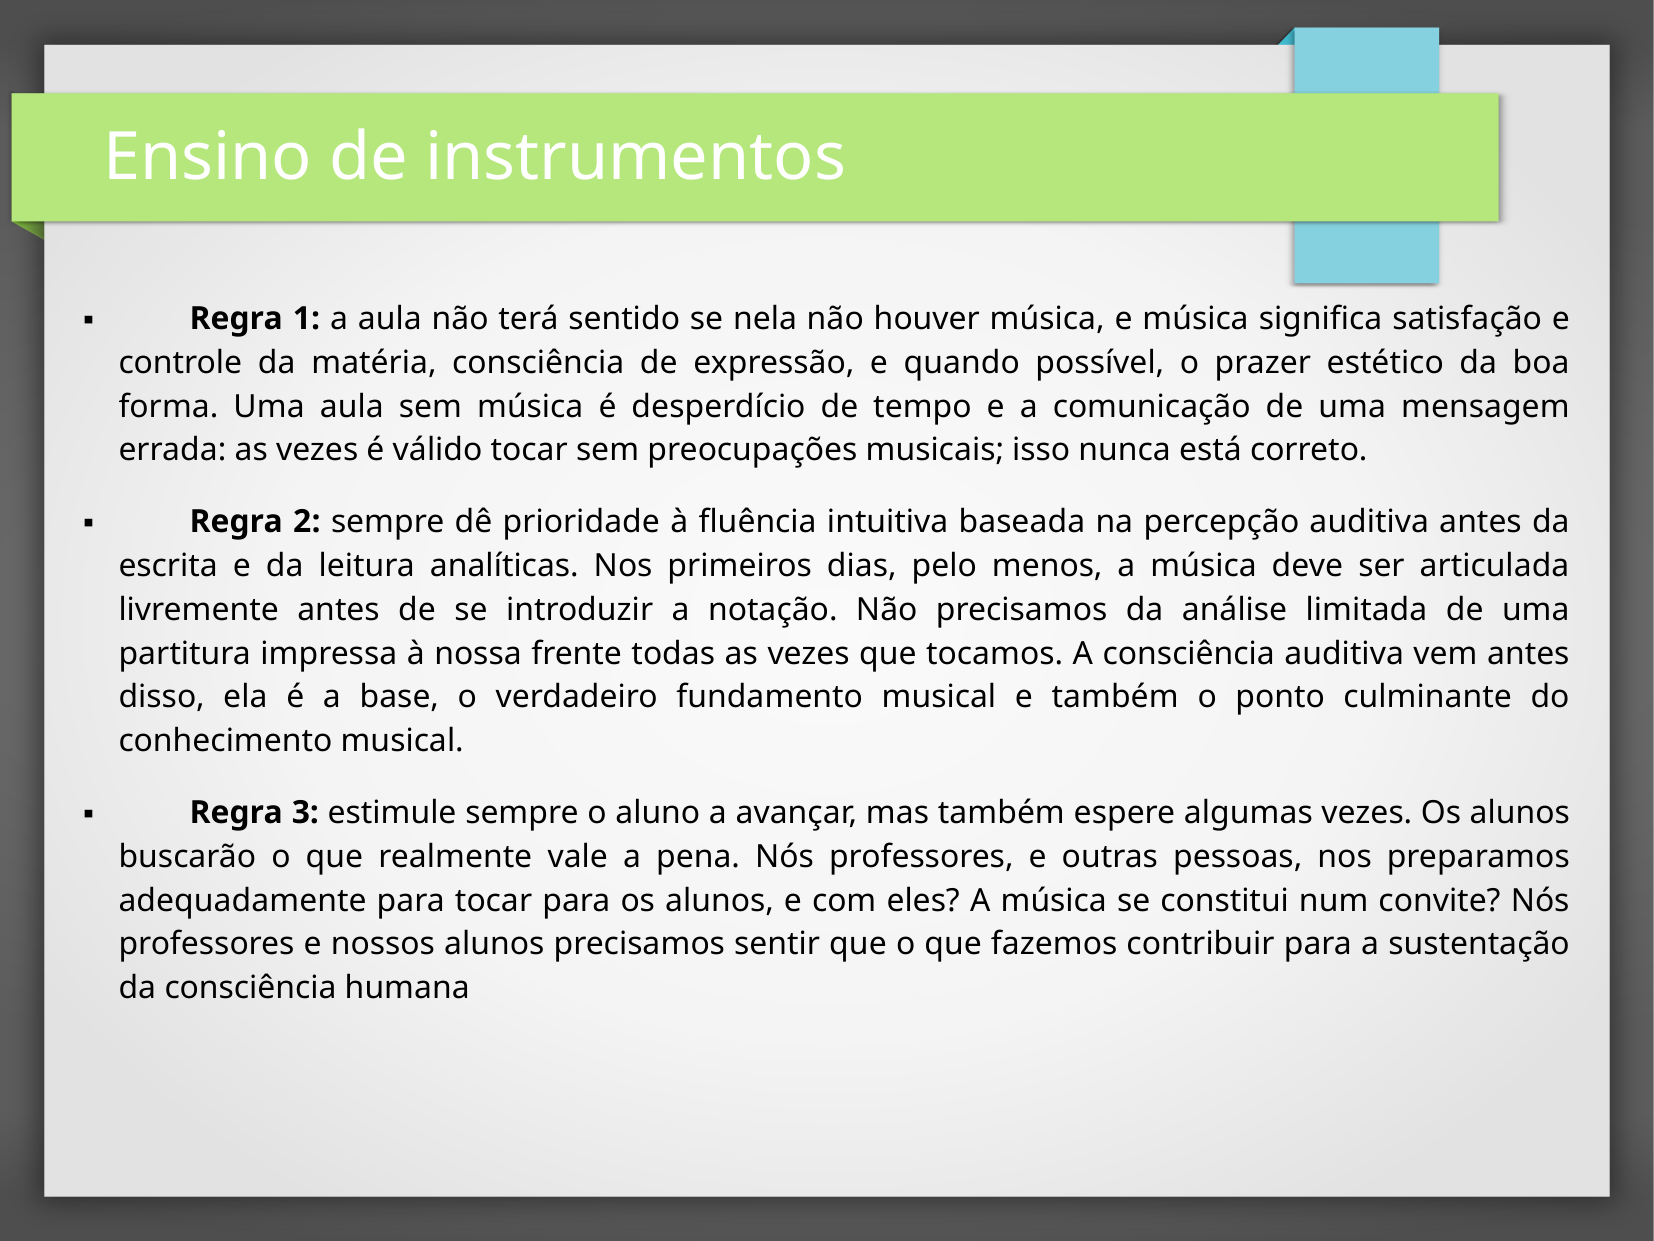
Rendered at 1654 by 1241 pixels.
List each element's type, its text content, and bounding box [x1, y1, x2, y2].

title Ensino de instrumentos [82, 94, 1264, 213]
picture [0, 0, 1654, 1241]
list  Regra 1: a aula não terá sentido se nela não houver música, e música significa satisfação e controle da matéria, consciência de expressão, e quando possível, o prazer estético da boa forma. Uma aula sem música é desperdício de tempo e a comunicação de uma mensagem errada: as vezes é válido tocar sem preocupações musicais; isso nunca está correto.  Regra 2: sempre dê prioridade à fluência intuitiva baseada na percepção auditiva antes da escrita e da leitura analíticas. Nos primeiros dias, pelo menos, a música deve ser articulada livremente antes de se introduzir a notação. Não precisamos da análise limitada de uma partitura impressa à nossa frente todas as vezes que tocamos. A consciência auditiva vem antes disso, ela é a base, o verdadeiro fundamento musical e também o ponto culminante do conhecimento musical.  Regra 3: estimule sempre o aluno a avançar, mas também espere algumas vezes. Os alunos buscarão o que realmente vale a pena. Nós professores, e outras pessoas, nos preparamos adequadamente para tocar para os alunos, e com eles? A música se constitui num convite? Nós professores e nossos alunos precisamos sentir que o que fazemos contribuir para a sustentação da consciência humana [82, 295, 1571, 1015]
